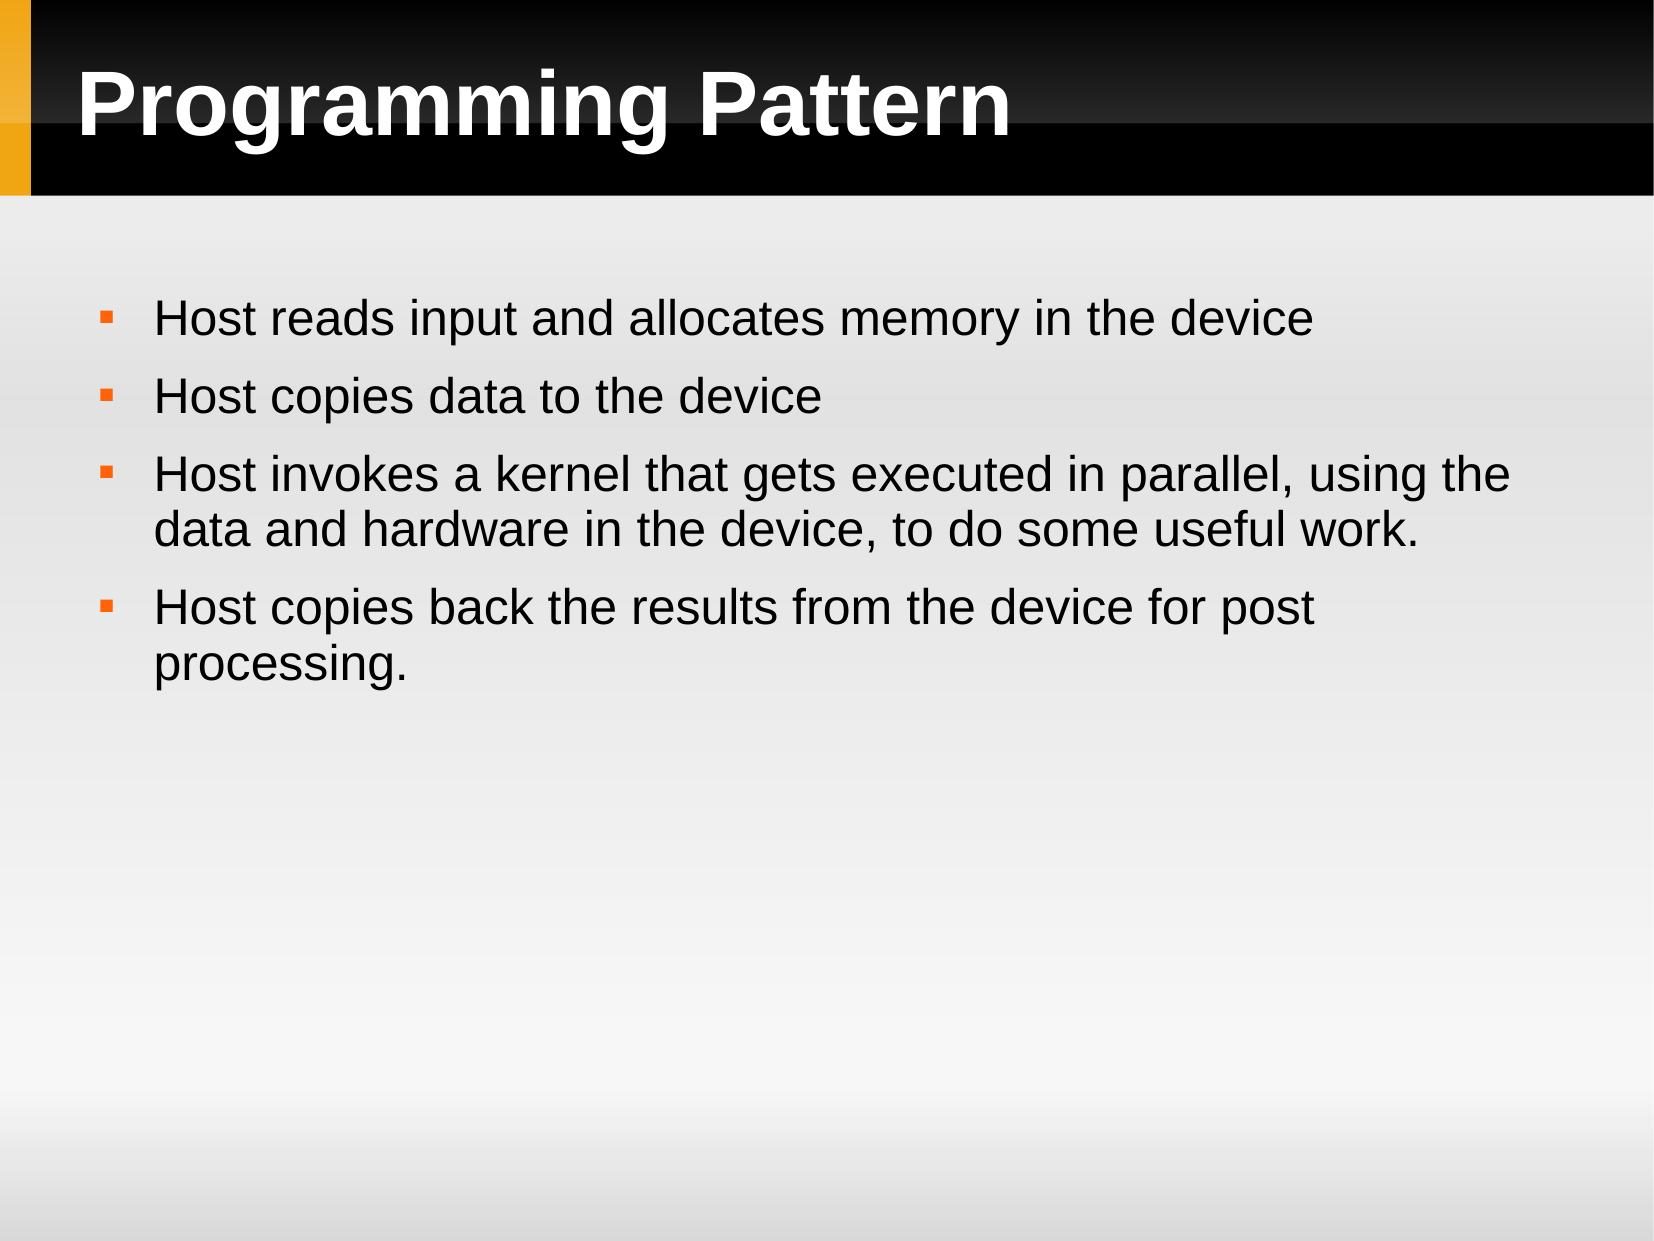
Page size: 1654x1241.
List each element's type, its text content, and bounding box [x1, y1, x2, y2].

picture [0, 0, 1654, 1241]
list Host reads input and allocates memory in the device Host copies data to the device Host invokes a kernel that gets executed in parallel, using the data and hardware in the device, to do some useful work. Host copies back the results from the device for post processing. [82, 290, 1571, 1094]
title Programming Pattern [76, 7, 1565, 200]
